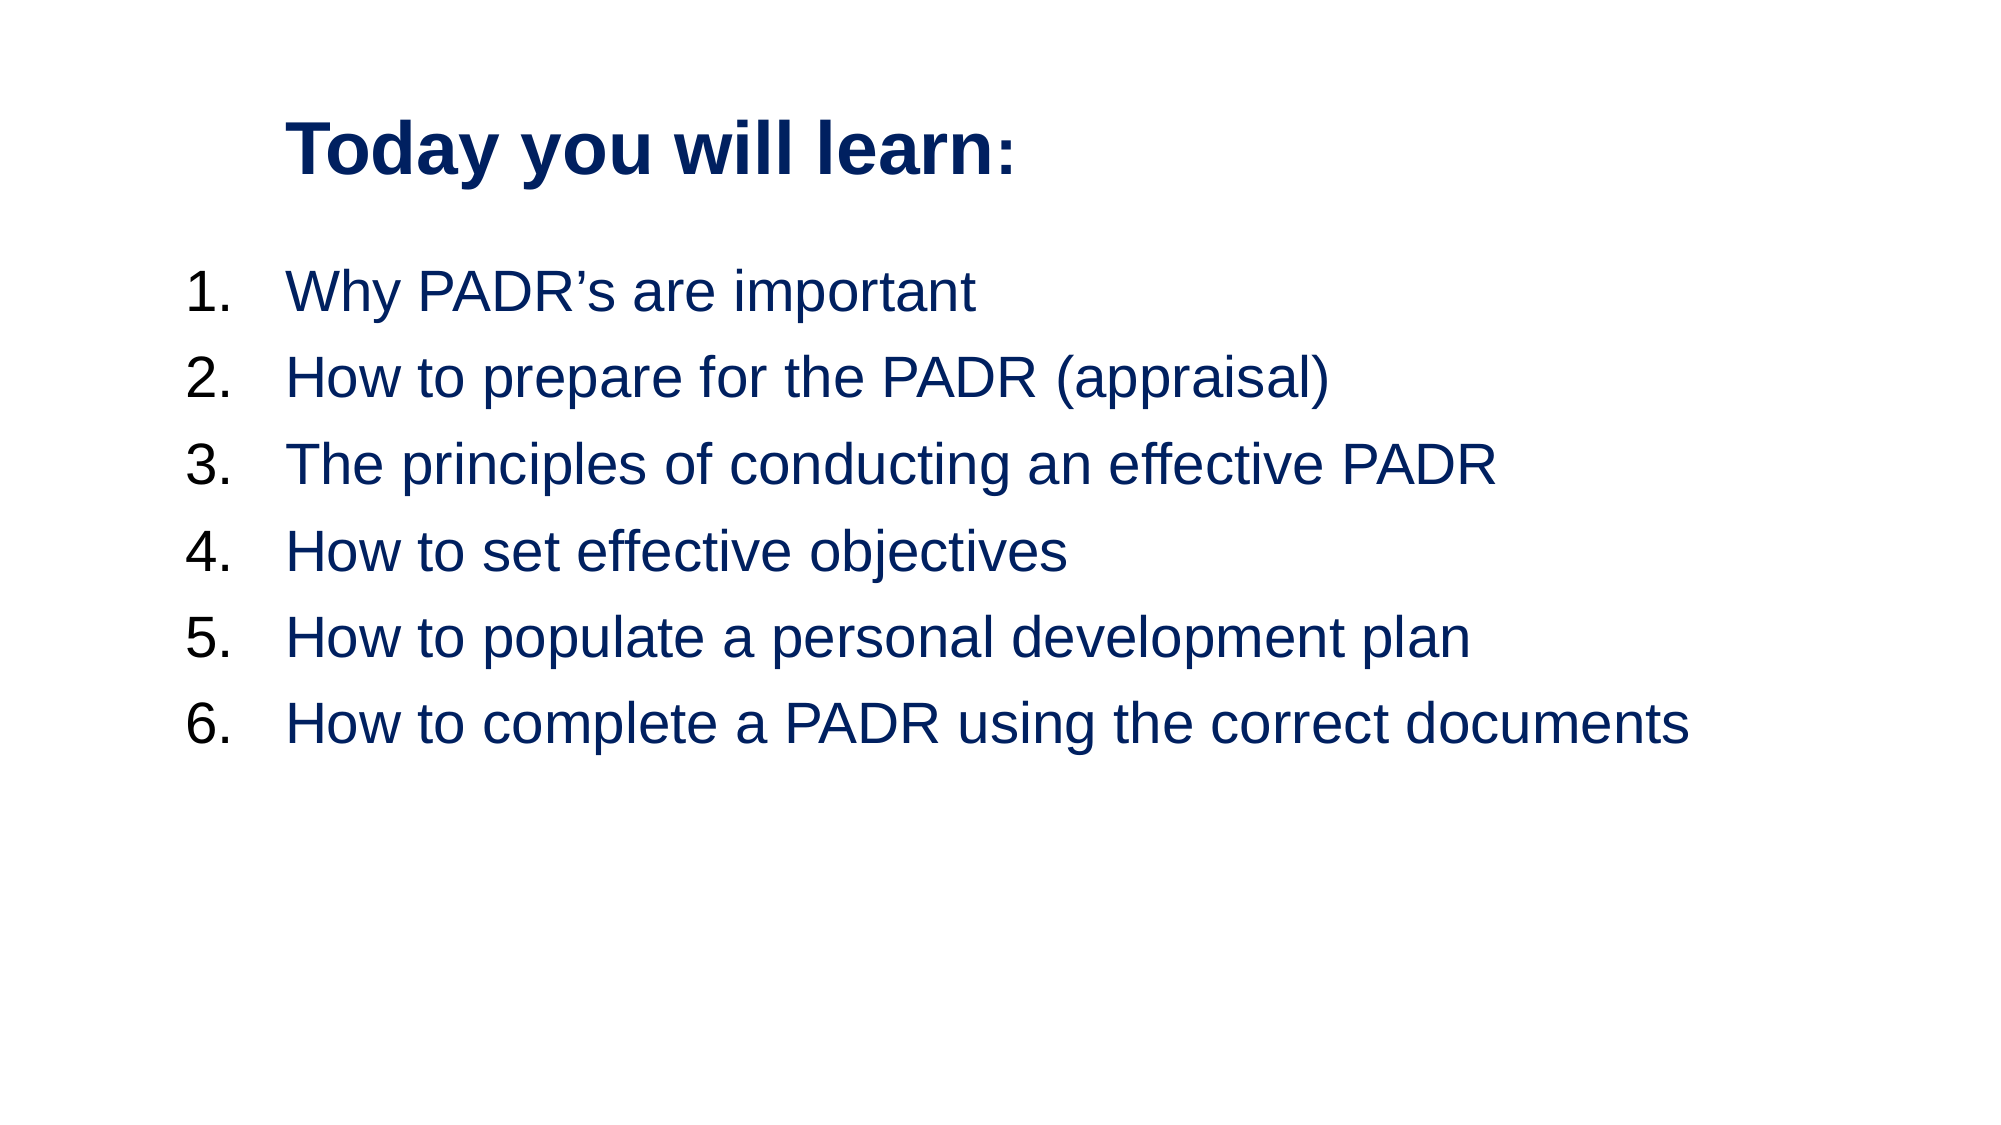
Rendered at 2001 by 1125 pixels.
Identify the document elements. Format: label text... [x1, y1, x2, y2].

list Today you will learn: Why PADR’s are important How to prepare for the PADR (appraisal) The principles of conducting an effective PADR How to set effective objectives How to populate a personal development plan How to complete a PADR using the correct documents [170, 92, 1731, 973]
